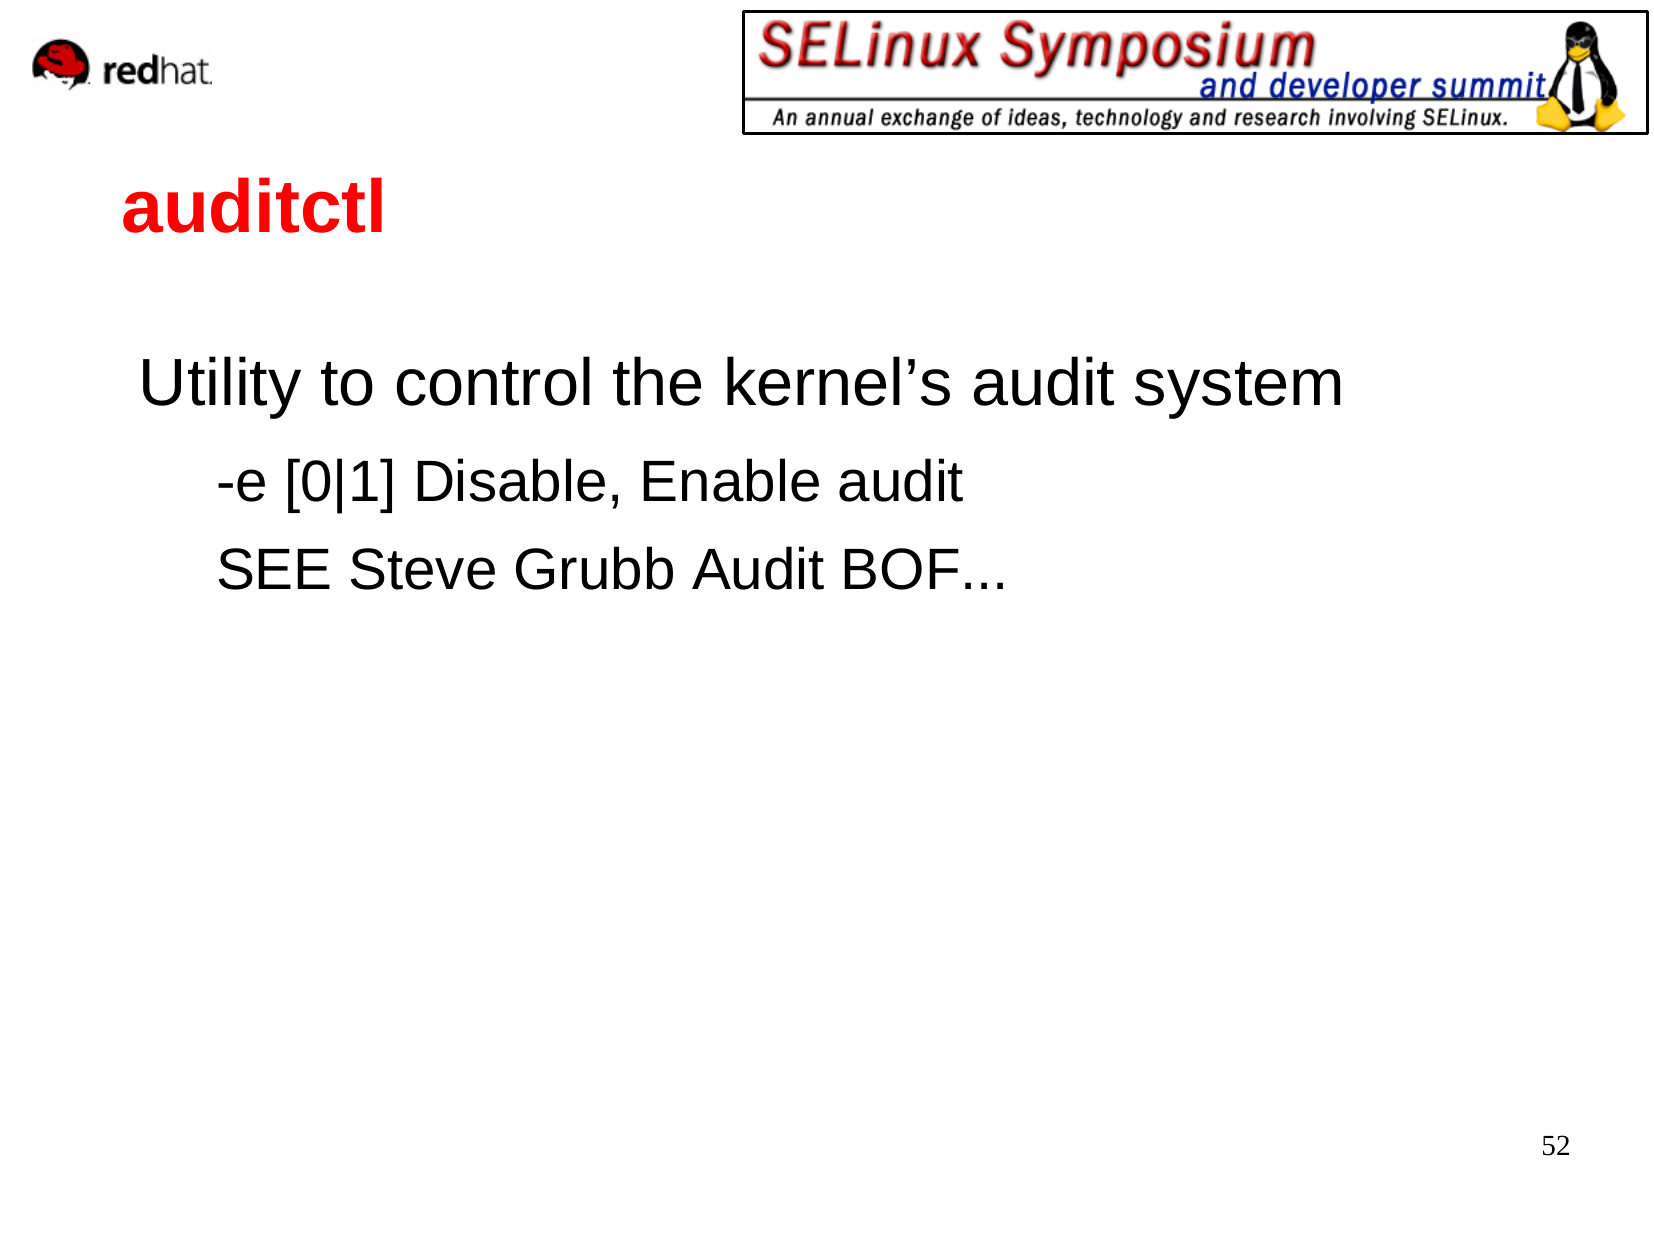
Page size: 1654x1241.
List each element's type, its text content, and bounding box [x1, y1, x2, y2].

picture [745, 13, 1646, 132]
picture [31, 37, 212, 98]
list Utility to control the kernel’s audit system -e [0|1] Disable, Enable audit SEE Steve Grubb Audit BOF... [121, 344, 1534, 1126]
title auditctl [121, 102, 1534, 310]
